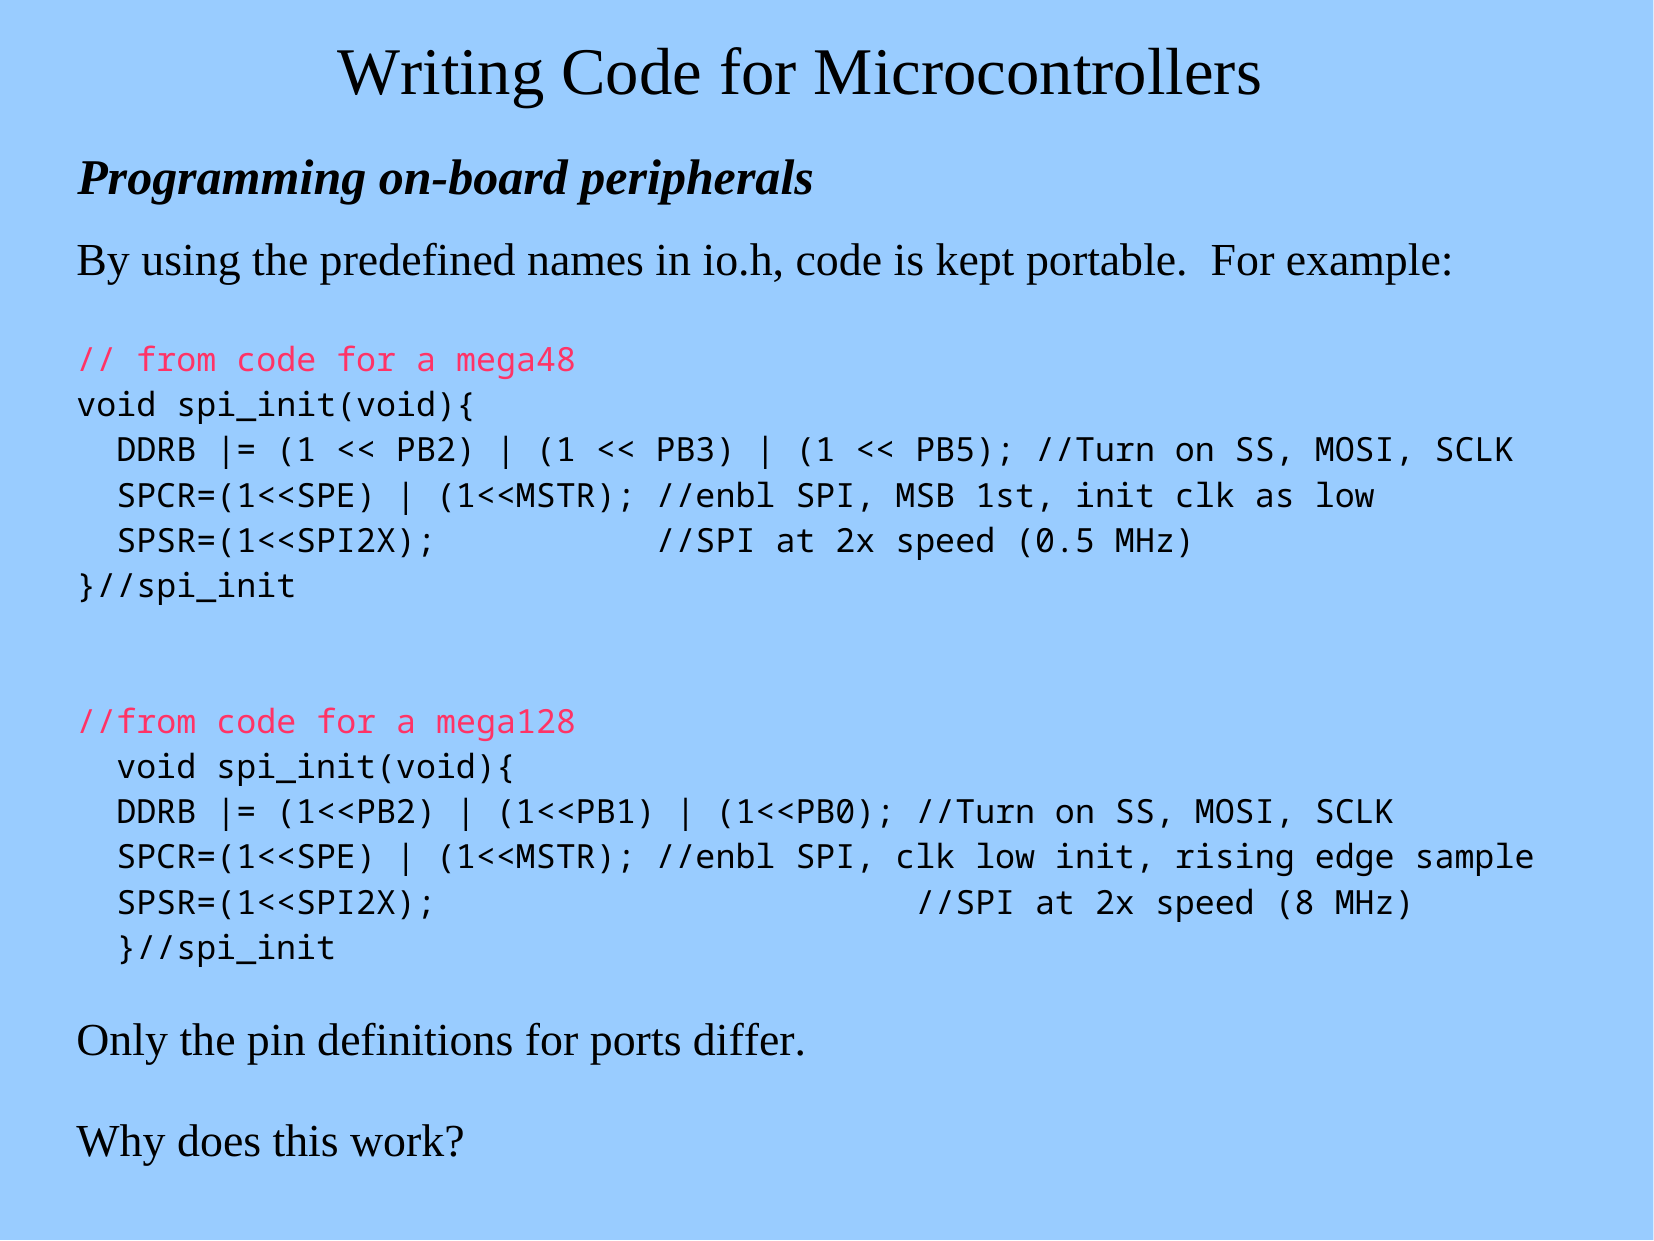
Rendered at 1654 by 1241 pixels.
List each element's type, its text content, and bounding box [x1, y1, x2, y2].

text_box Programming on-board peripherals [77, 150, 828, 206]
text_box By using the predefined names in io.h, code is kept portable. For example: // from code for a mega48 void spi_init(void){ DDRB |= (1 << PB2) | (1 << PB3) | (1 << PB5); //Turn on SS, MOSI, SCLK SPCR=(1<<SPE) | (1<<MSTR); //enbl SPI, MSB 1st, init clk as low SPSR=(1<<SPI2X); //SPI at 2x speed (0.5 MHz) }//spi_init //from code for a mega128 void spi_init(void){ DDRB |= (1<<PB2) | (1<<PB1) | (1<<PB0); //Turn on SS, MOSI, SCLK SPCR=(1<<SPE) | (1<<MSTR); //enbl SPI, clk low init, rising edge sample SPSR=(1<<SPI2X); //SPI at 2x speed (8 MHz) }//spi_init Only the pin definitions for ports differ. Why does this work? [76, 234, 1543, 1241]
text_box Writing Code for Microcontrollers [337, 35, 1265, 110]
text_box [75, 225, 1538, 1126]
